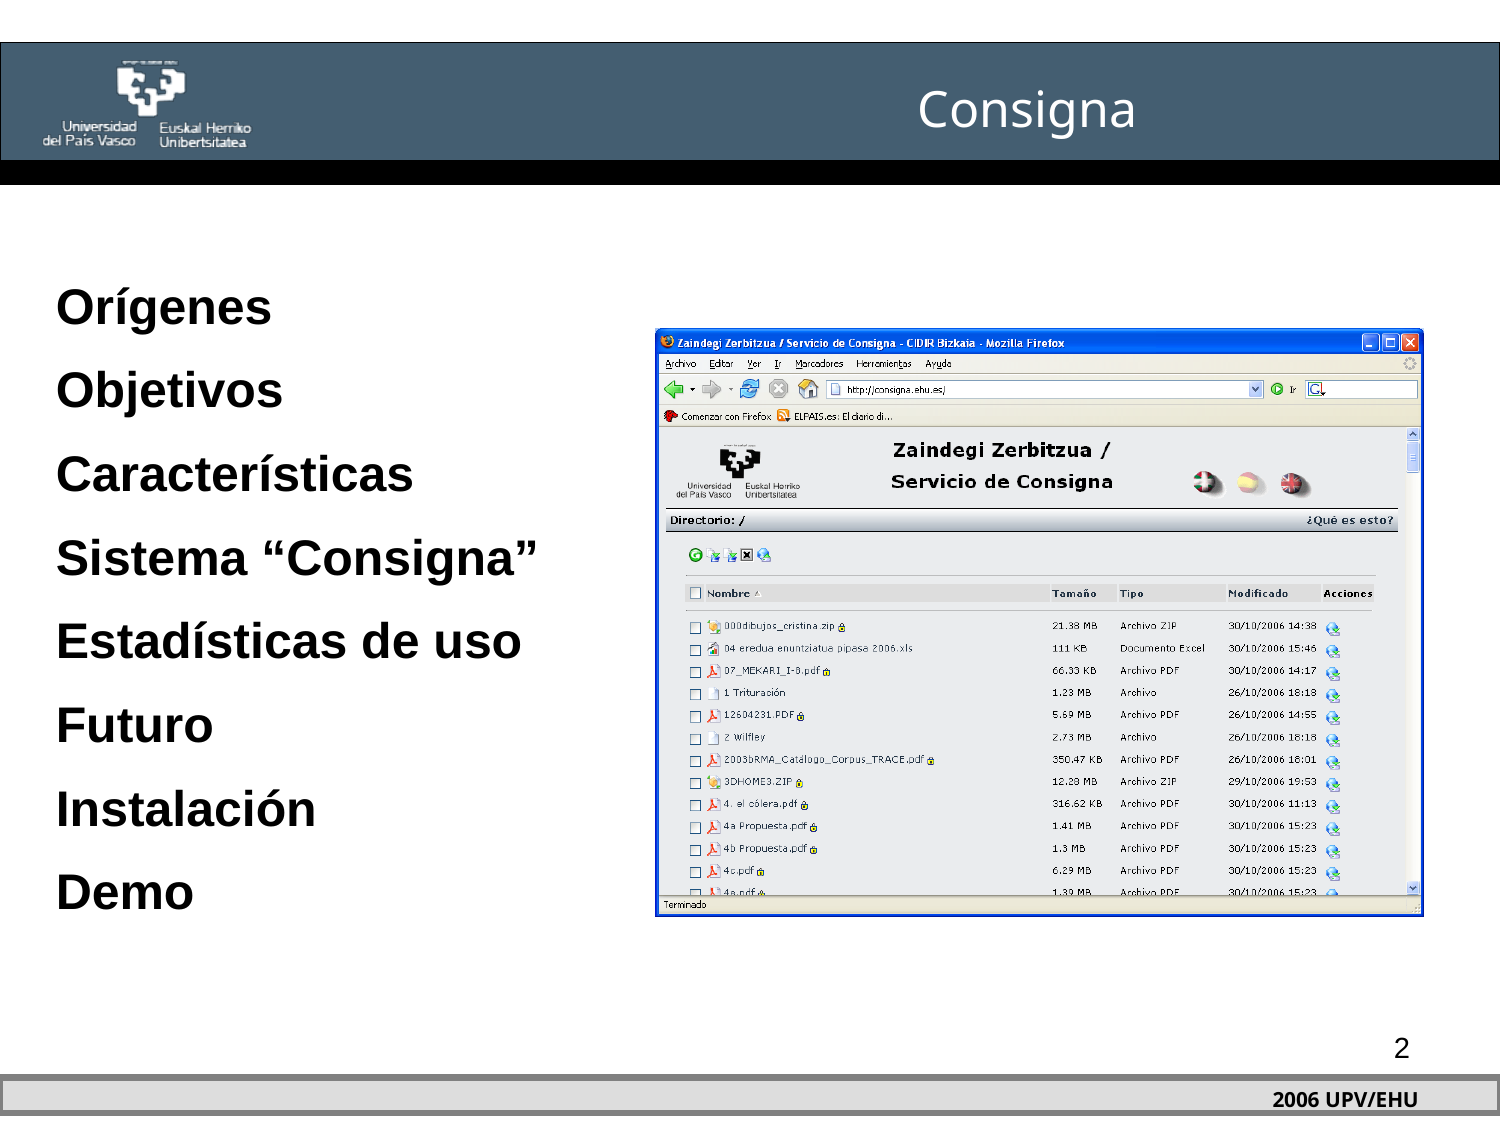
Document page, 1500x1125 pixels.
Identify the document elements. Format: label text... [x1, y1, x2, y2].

text_box [0, 1077, 1257, 1113]
text_box Consigna [620, 66, 1436, 151]
picture [655, 328, 1424, 917]
text_box [0, 42, 1500, 185]
picture [4, 42, 290, 160]
text_box Orígenes Objetivos Características Sistema “Consigna” Estadísticas de uso Futuro Instalación Demo [41, 243, 1365, 928]
text_box 2006 UPV/EHU [1257, 1077, 1500, 1122]
